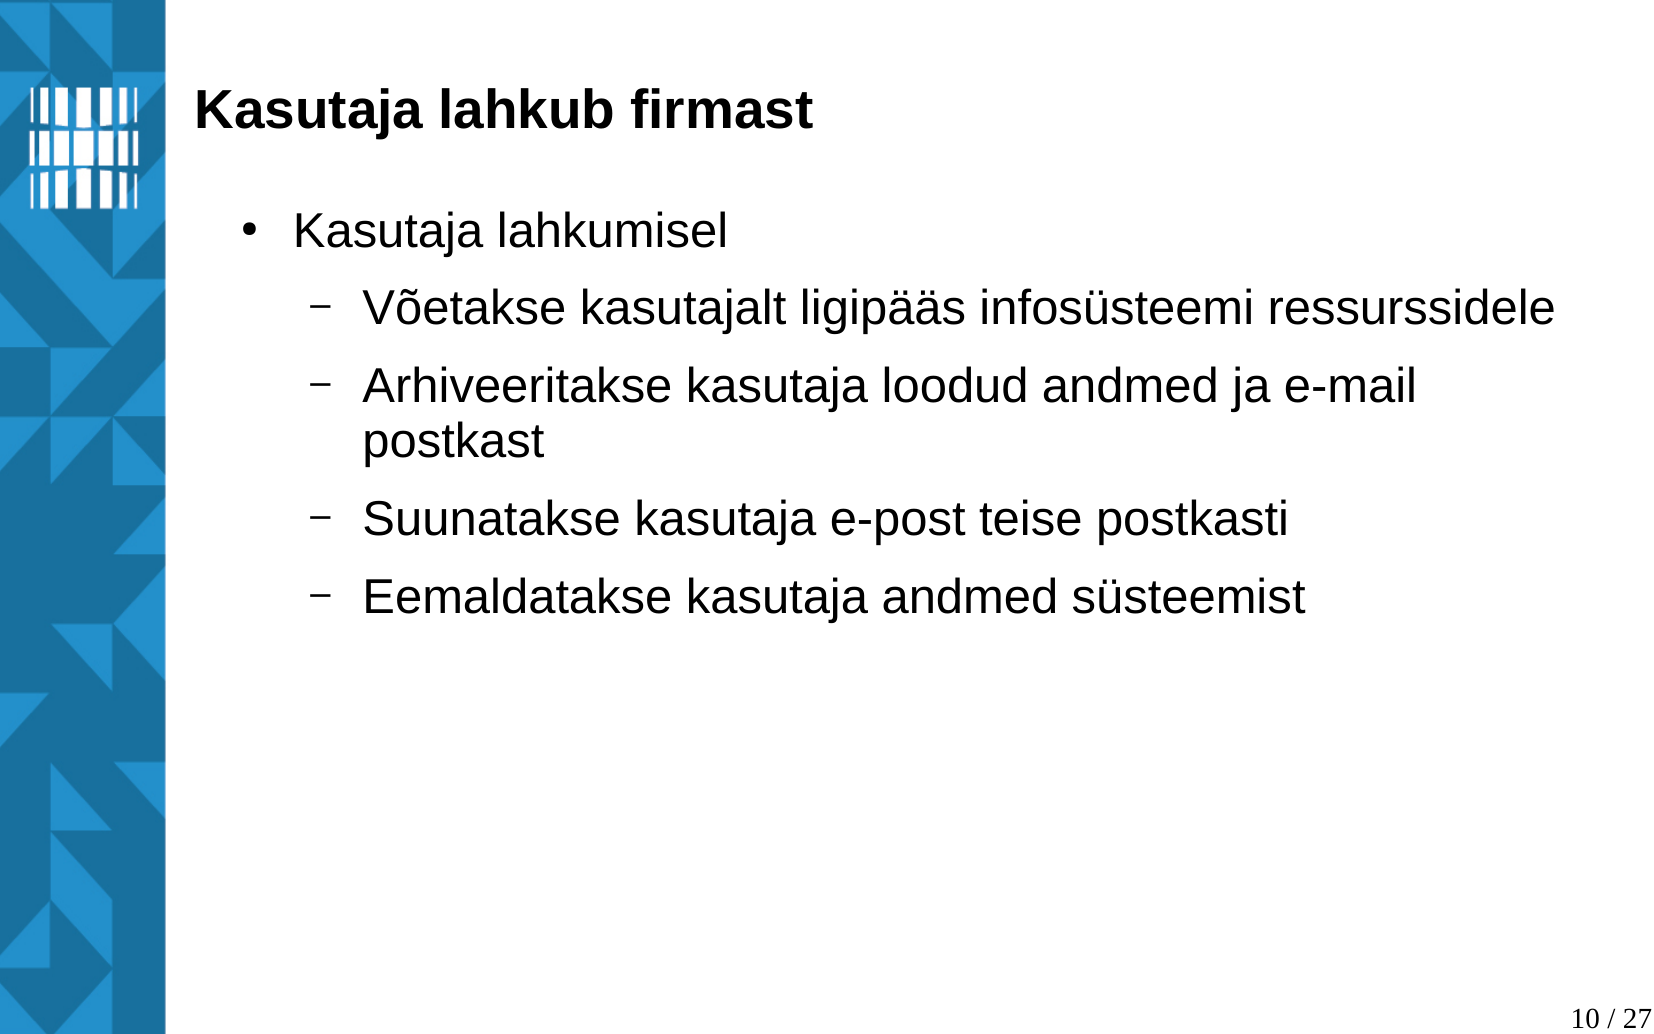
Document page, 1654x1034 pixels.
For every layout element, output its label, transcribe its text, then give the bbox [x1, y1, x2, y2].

title Kasutaja lahkub firmast [194, 41, 1536, 178]
list Kasutaja lahkumisel Võetakse kasutajalt ligipääs infosüsteemi ressurssidele Arhiveeritakse kasutaja loodud andmed ja e-mail postkast Suunatakse kasutaja e-post teise postkasti Eemaldatakse kasutaja andmed süsteemist [223, 202, 1565, 680]
